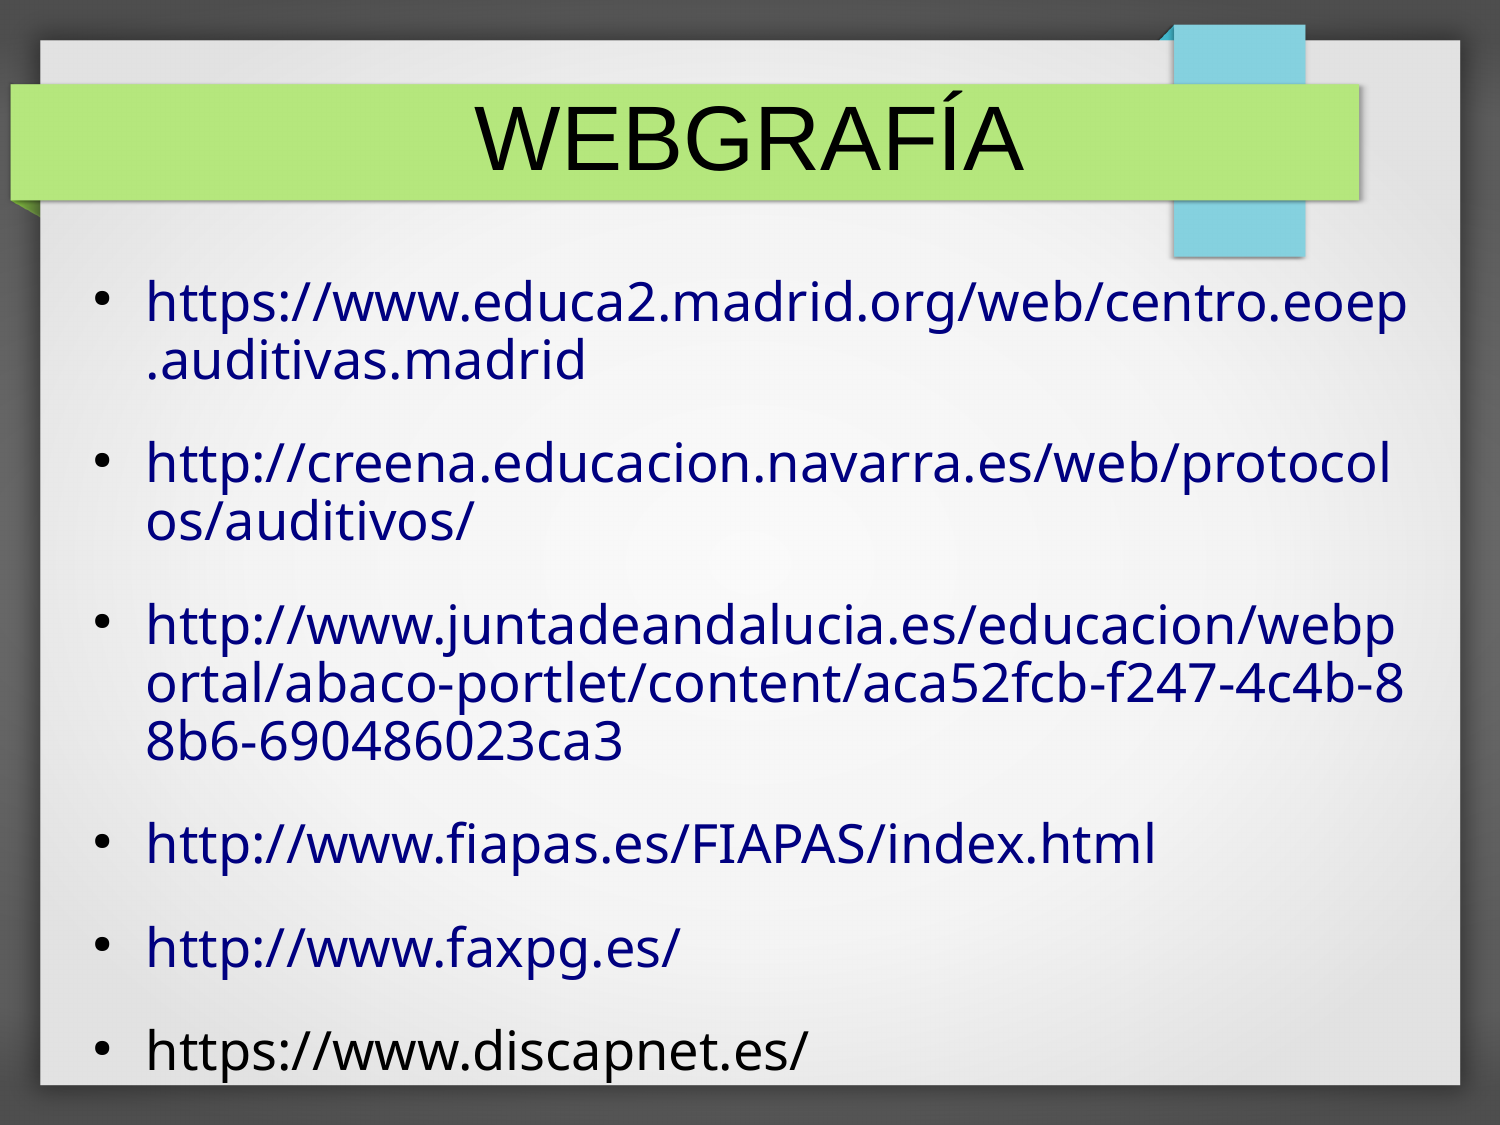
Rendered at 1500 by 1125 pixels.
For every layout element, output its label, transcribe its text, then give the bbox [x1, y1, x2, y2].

list https://www.educa2.madrid.org/web/centro.eoep.auditivas.madrid http://creena.educacion.navarra.es/web/protocolos/auditivos/ http://www.juntadeandalucia.es/educacion/webportal/abaco-portlet/content/aca52fcb-f247-4c4b-88b6-690486023ca3 http://www.fiapas.es/FIAPAS/index.html http://www.faxpg.es/ https://www.discapnet.es/ [75, 263, 1425, 916]
title WEBGRAFÍA [75, 44, 1425, 233]
picture [0, 0, 1500, 1125]
